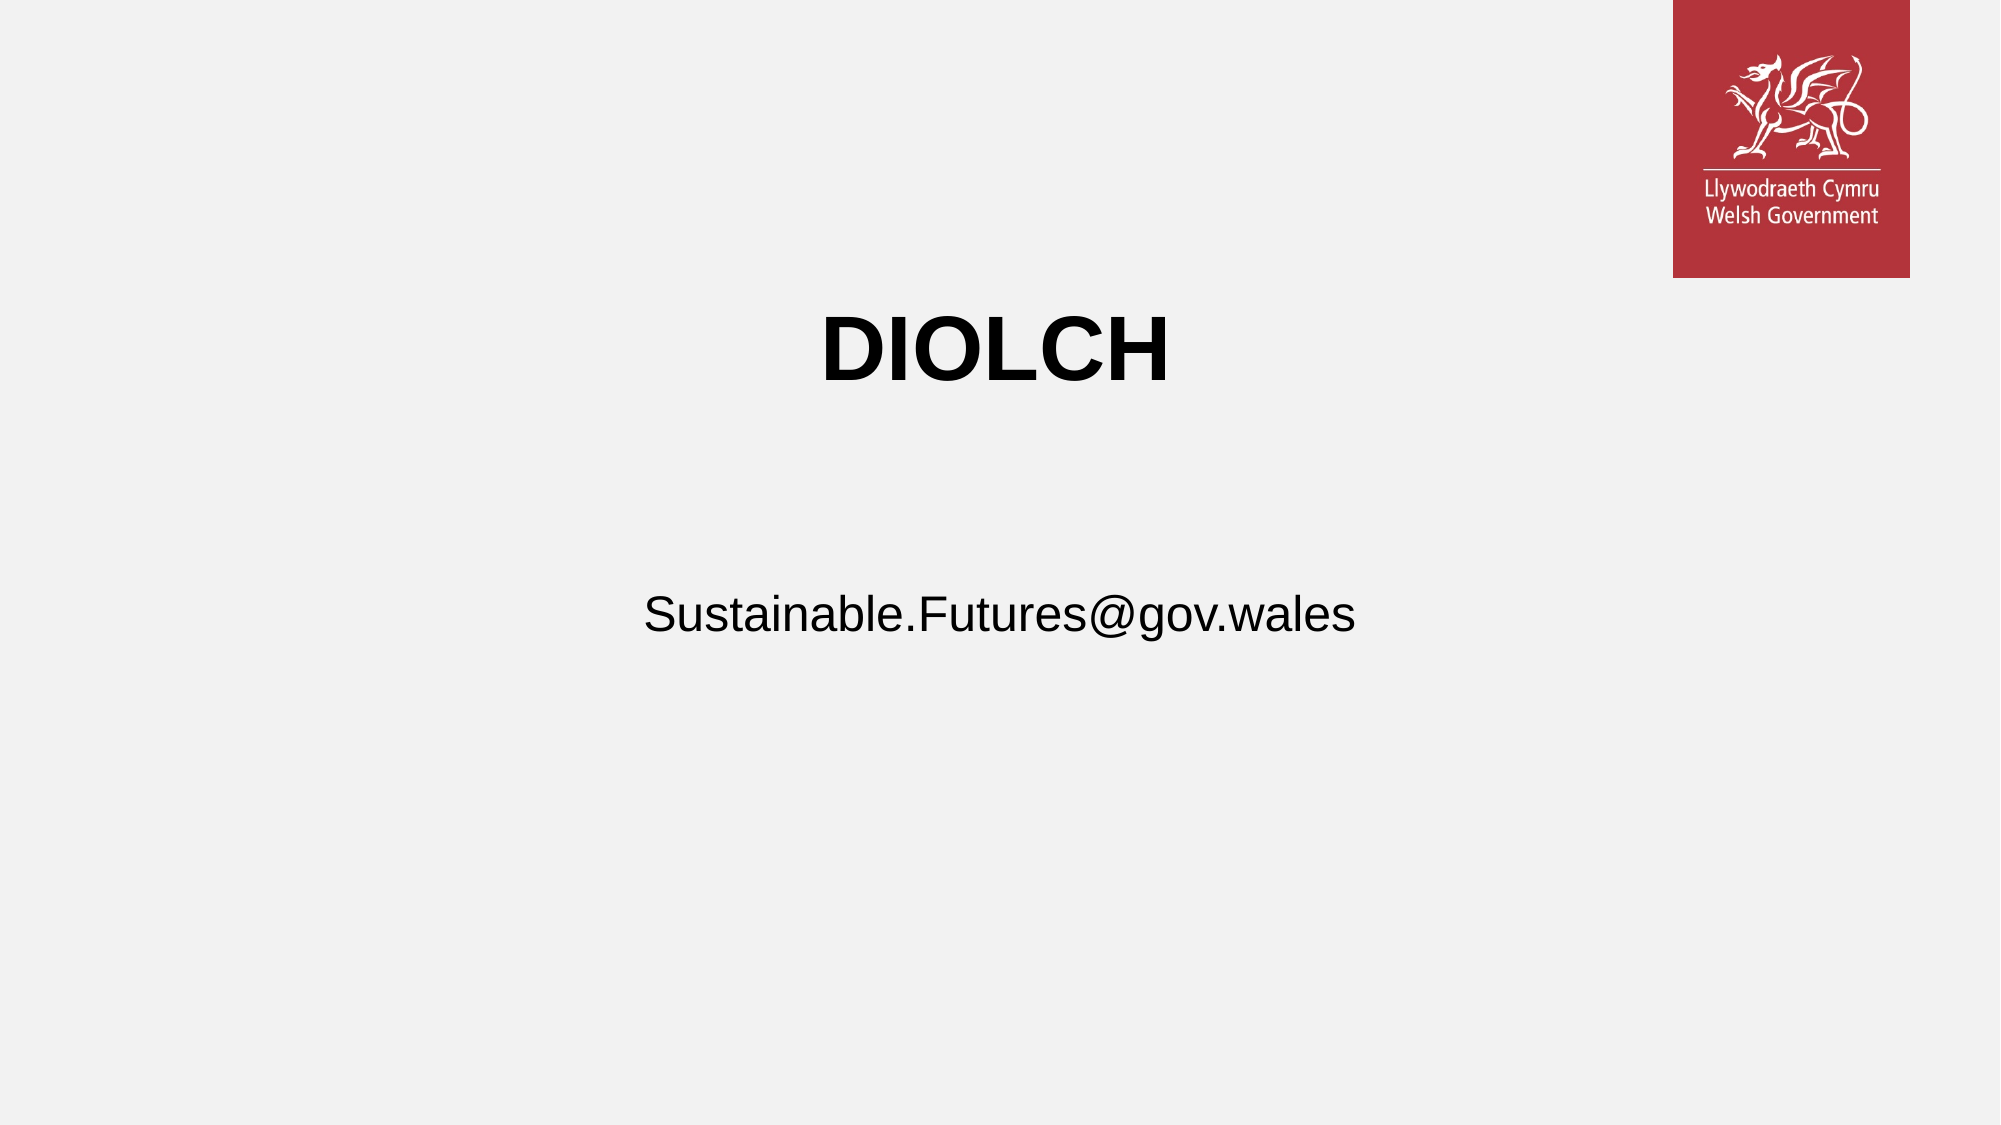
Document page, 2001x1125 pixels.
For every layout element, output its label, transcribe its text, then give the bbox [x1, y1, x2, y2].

text_box DIOLCH [805, 281, 1195, 408]
subtitle Sustainable.Futures@gov.wales [249, 581, 1750, 853]
